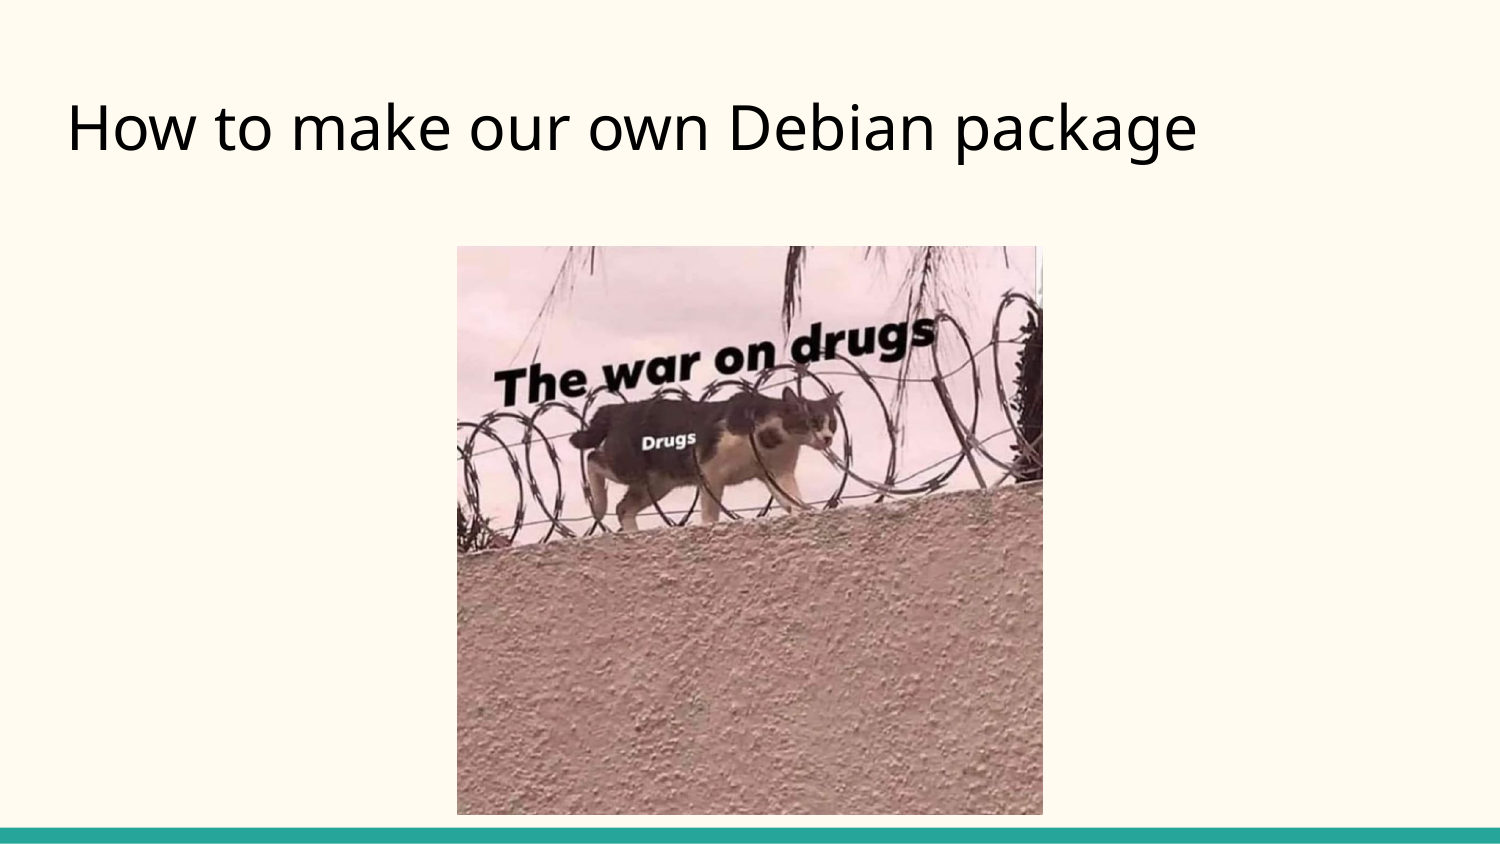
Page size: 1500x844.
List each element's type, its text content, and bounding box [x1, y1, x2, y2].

picture [457, 246, 1043, 815]
title How to make our own Debian package [51, 72, 1449, 174]
